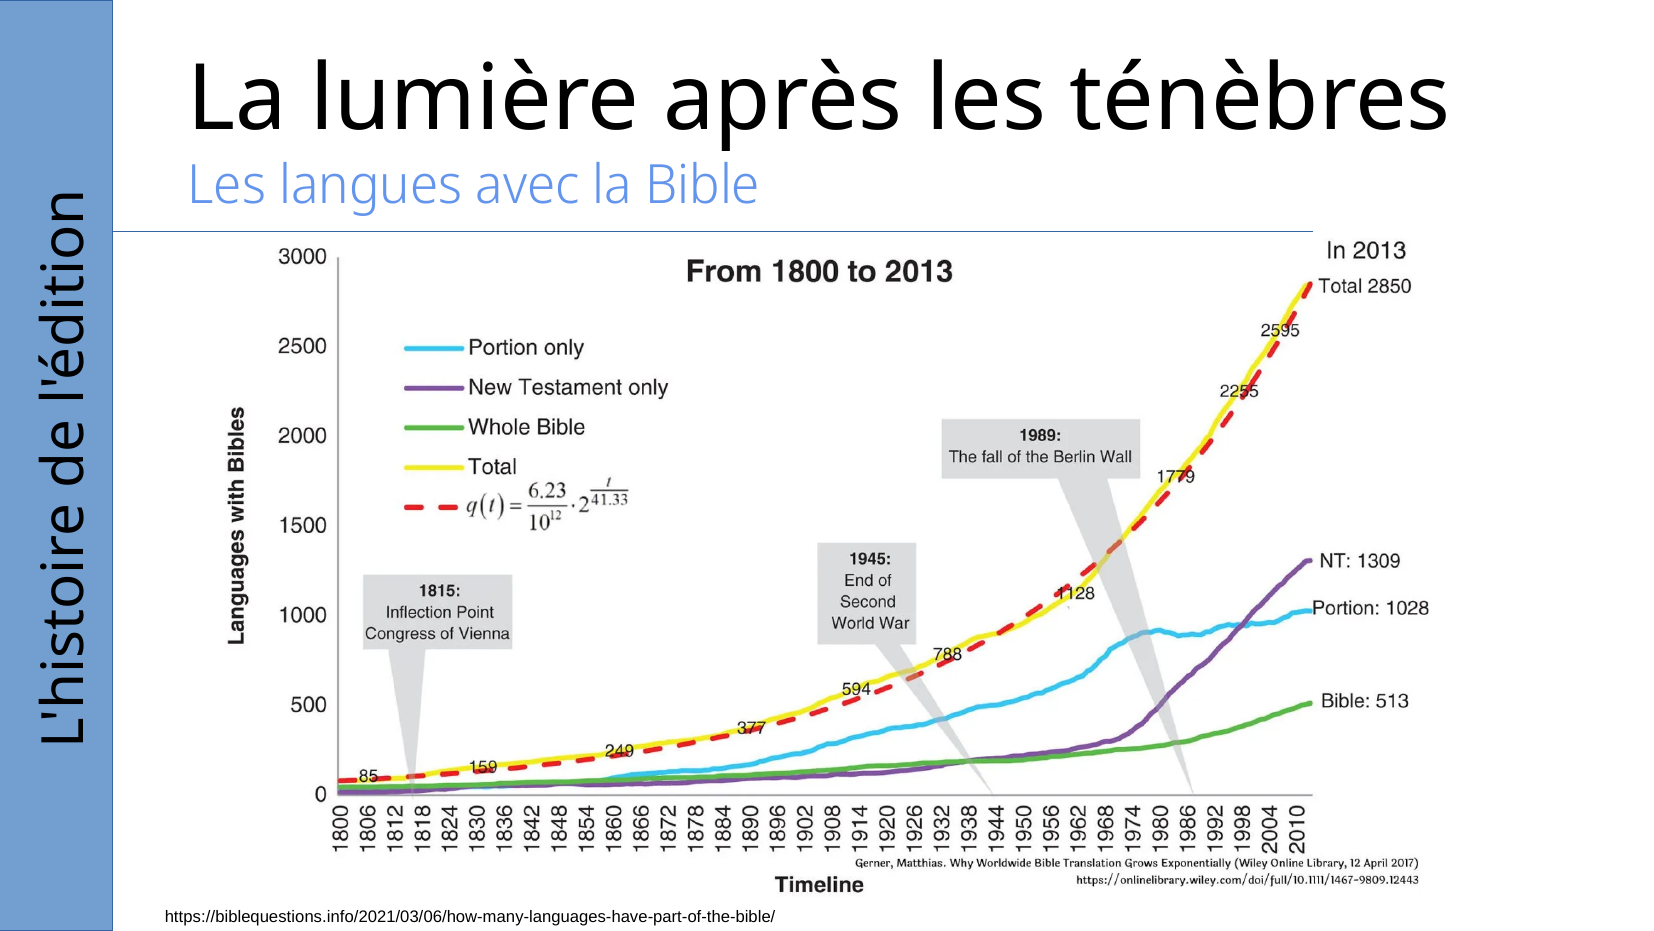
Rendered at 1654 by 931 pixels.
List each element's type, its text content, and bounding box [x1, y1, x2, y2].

text_box https://biblequestions.info/2021/03/06/how-many-languages-have-part-of-the-bible/ [150, 900, 1088, 931]
title La lumière après les ténèbres [187, 33, 1571, 125]
text_box L'histoire de l'édition [13, 37, 105, 901]
title Les langues avec la Bible [187, 125, 1571, 239]
picture [225, 238, 1429, 897]
text_box [0, 0, 113, 931]
